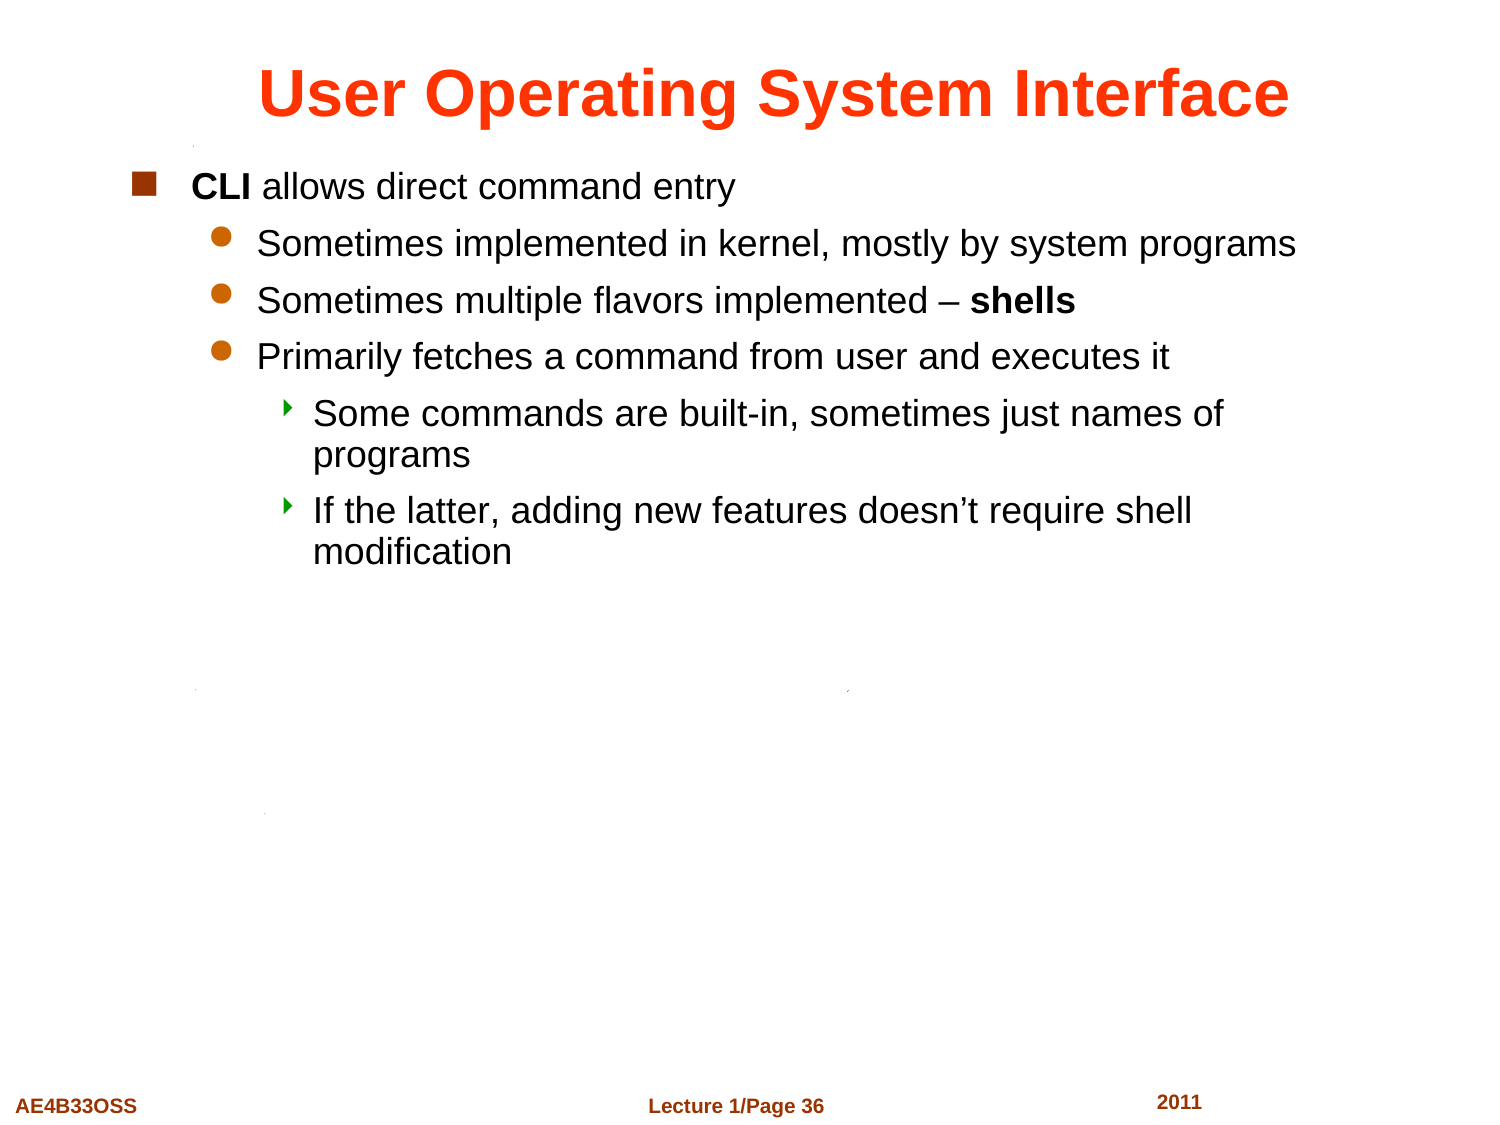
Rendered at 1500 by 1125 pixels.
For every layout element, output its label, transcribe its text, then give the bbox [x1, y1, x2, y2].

title User Operating System Interface [112, 37, 1438, 138]
list CLI allows direct command entry Sometimes implemented in kernel, mostly by system programs Sometimes multiple flavors implemented – shells Primarily fetches a command from user and executes it Some commands are built-in, sometimes just names of programs If the latter, adding new features doesn’t require shell modification [119, 159, 1326, 1044]
